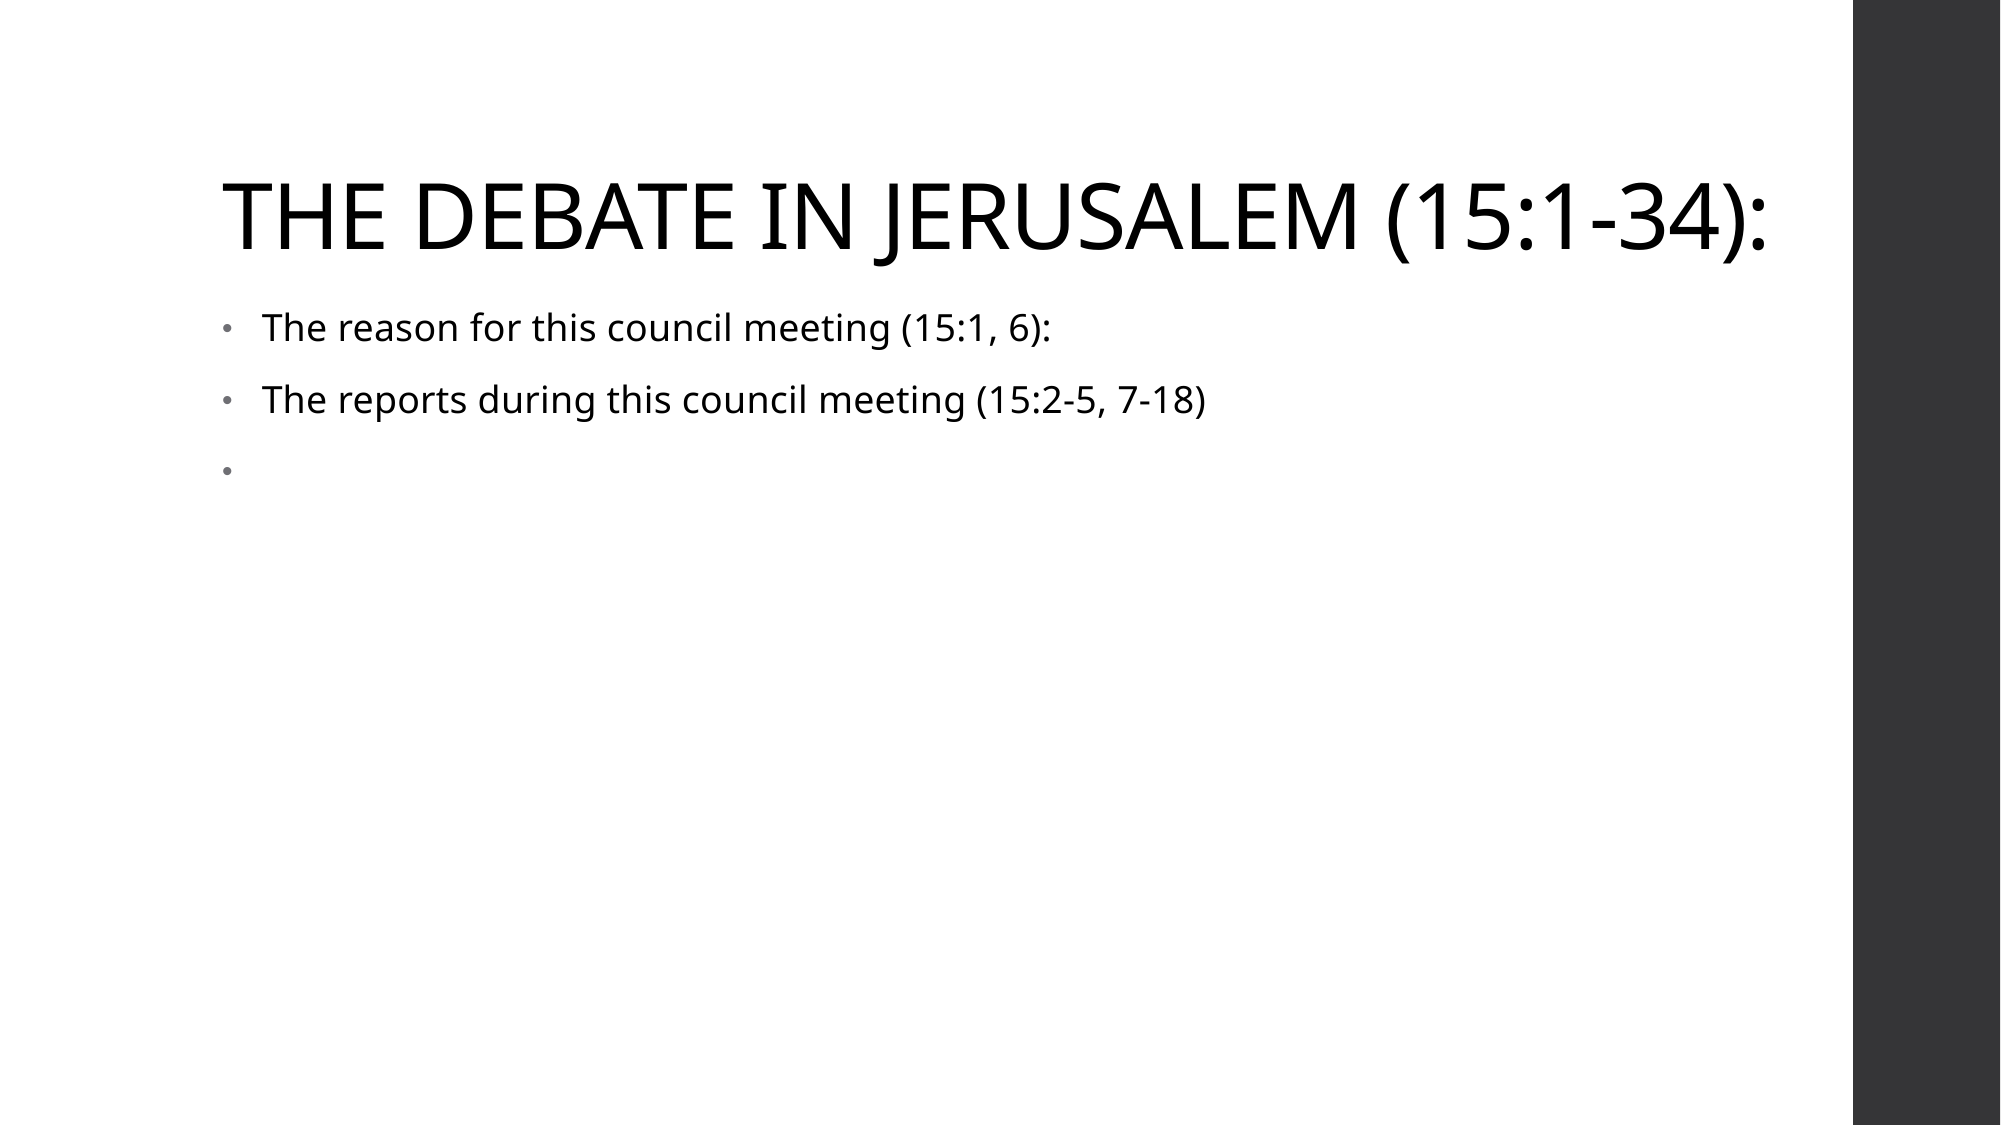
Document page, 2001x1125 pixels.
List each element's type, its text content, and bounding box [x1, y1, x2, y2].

list The reason for this council meeting (15:1, 6): The reports during this council meeting (15:2-5, 7-18) [206, 299, 1617, 1014]
title THE DEBATE IN JERUSALEM (15:1-34): [206, 60, 1797, 278]
